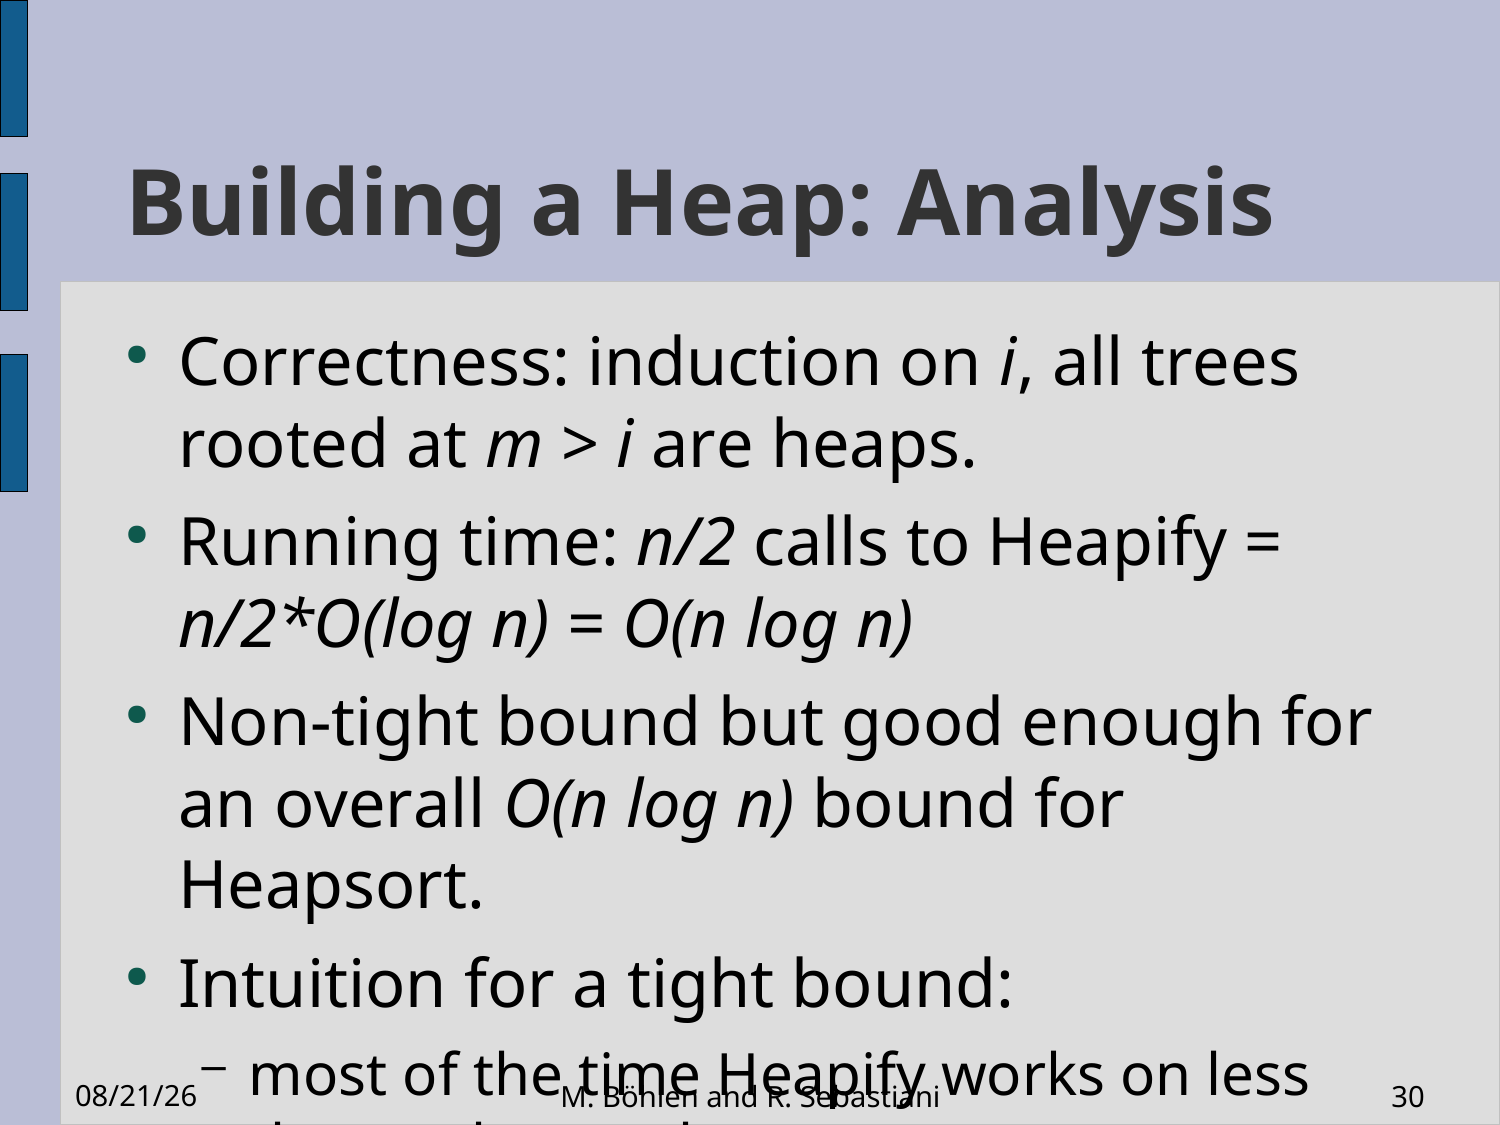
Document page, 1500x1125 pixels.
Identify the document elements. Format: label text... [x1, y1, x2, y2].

list Correctness: induction on i, all trees rooted at m > i are heaps. Running time: n/2 calls to Heapify = n/2*O(log n) = O(n log n) Non-tight bound but good enough for an overall O(n log n) bound for Heapsort. Intuition for a tight bound: most of the time Heapify works on less than n element heaps [92, 312, 1433, 1040]
title Building a Heap: Analysis [110, 67, 1392, 271]
